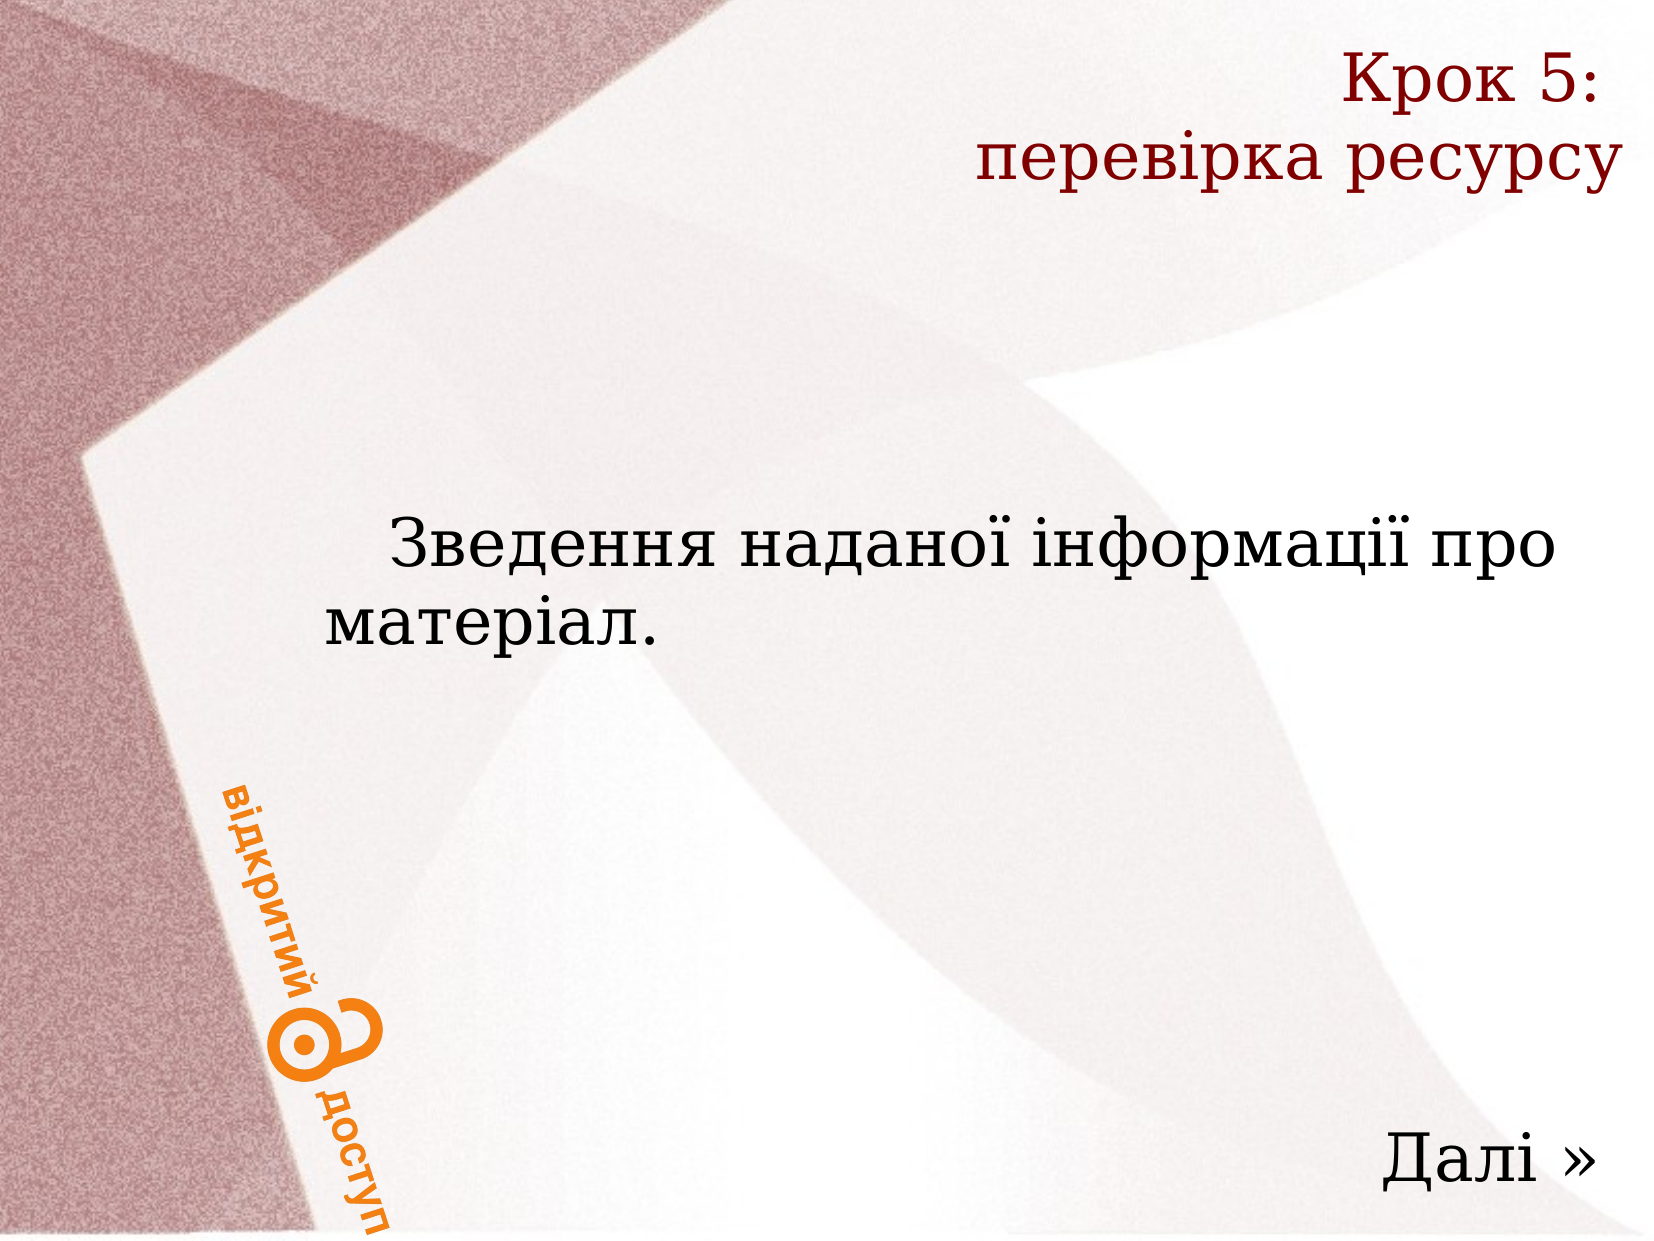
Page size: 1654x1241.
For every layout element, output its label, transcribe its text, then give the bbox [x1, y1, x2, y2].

list Зведення наданої інформації про матеріал. Далі » [324, 290, 1601, 1241]
title Крок 5: перевірка ресурсу [614, 21, 1624, 214]
picture [0, 0, 1654, 1241]
